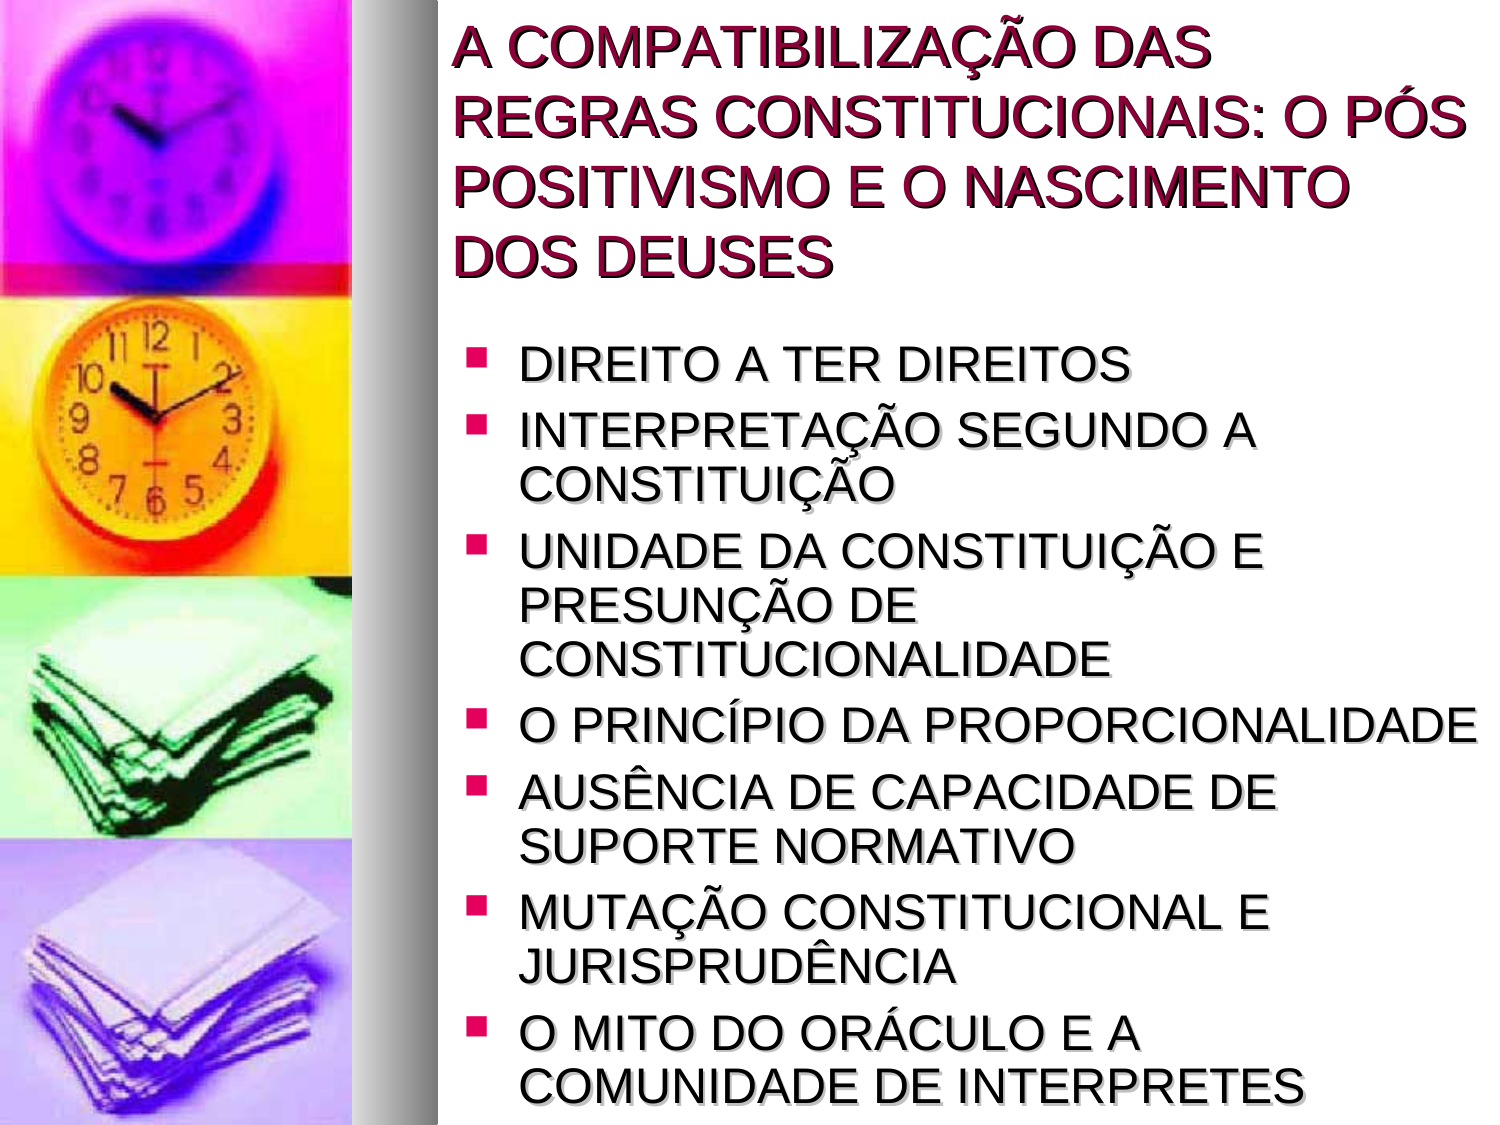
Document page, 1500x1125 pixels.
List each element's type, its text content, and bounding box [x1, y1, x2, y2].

title A COMPATIBILIZAÇÃO DAS REGRAS CONSTITUCIONAIS: O PÓS POSITIVISMO E O NASCIMENTO DOS DEUSES [437, 0, 1488, 296]
picture [0, 0, 352, 1125]
list DIREITO A TER DIREITOS INTERPRETAÇÃO SEGUNDO A CONSTITUIÇÃO UNIDADE DA CONSTITUIÇÃO E PRESUNÇÃO DE CONSTITUCIONALIDADE O PRINCÍPIO DA PROPORCIONALIDADE AUSÊNCIA DE CAPACIDADE DE SUPORTE NORMATIVO MUTAÇÃO CONSTITUCIONAL E JURISPRUDÊNCIA O MITO DO ORÁCULO E A COMUNIDADE DE INTERPRETES [448, 330, 1499, 1123]
